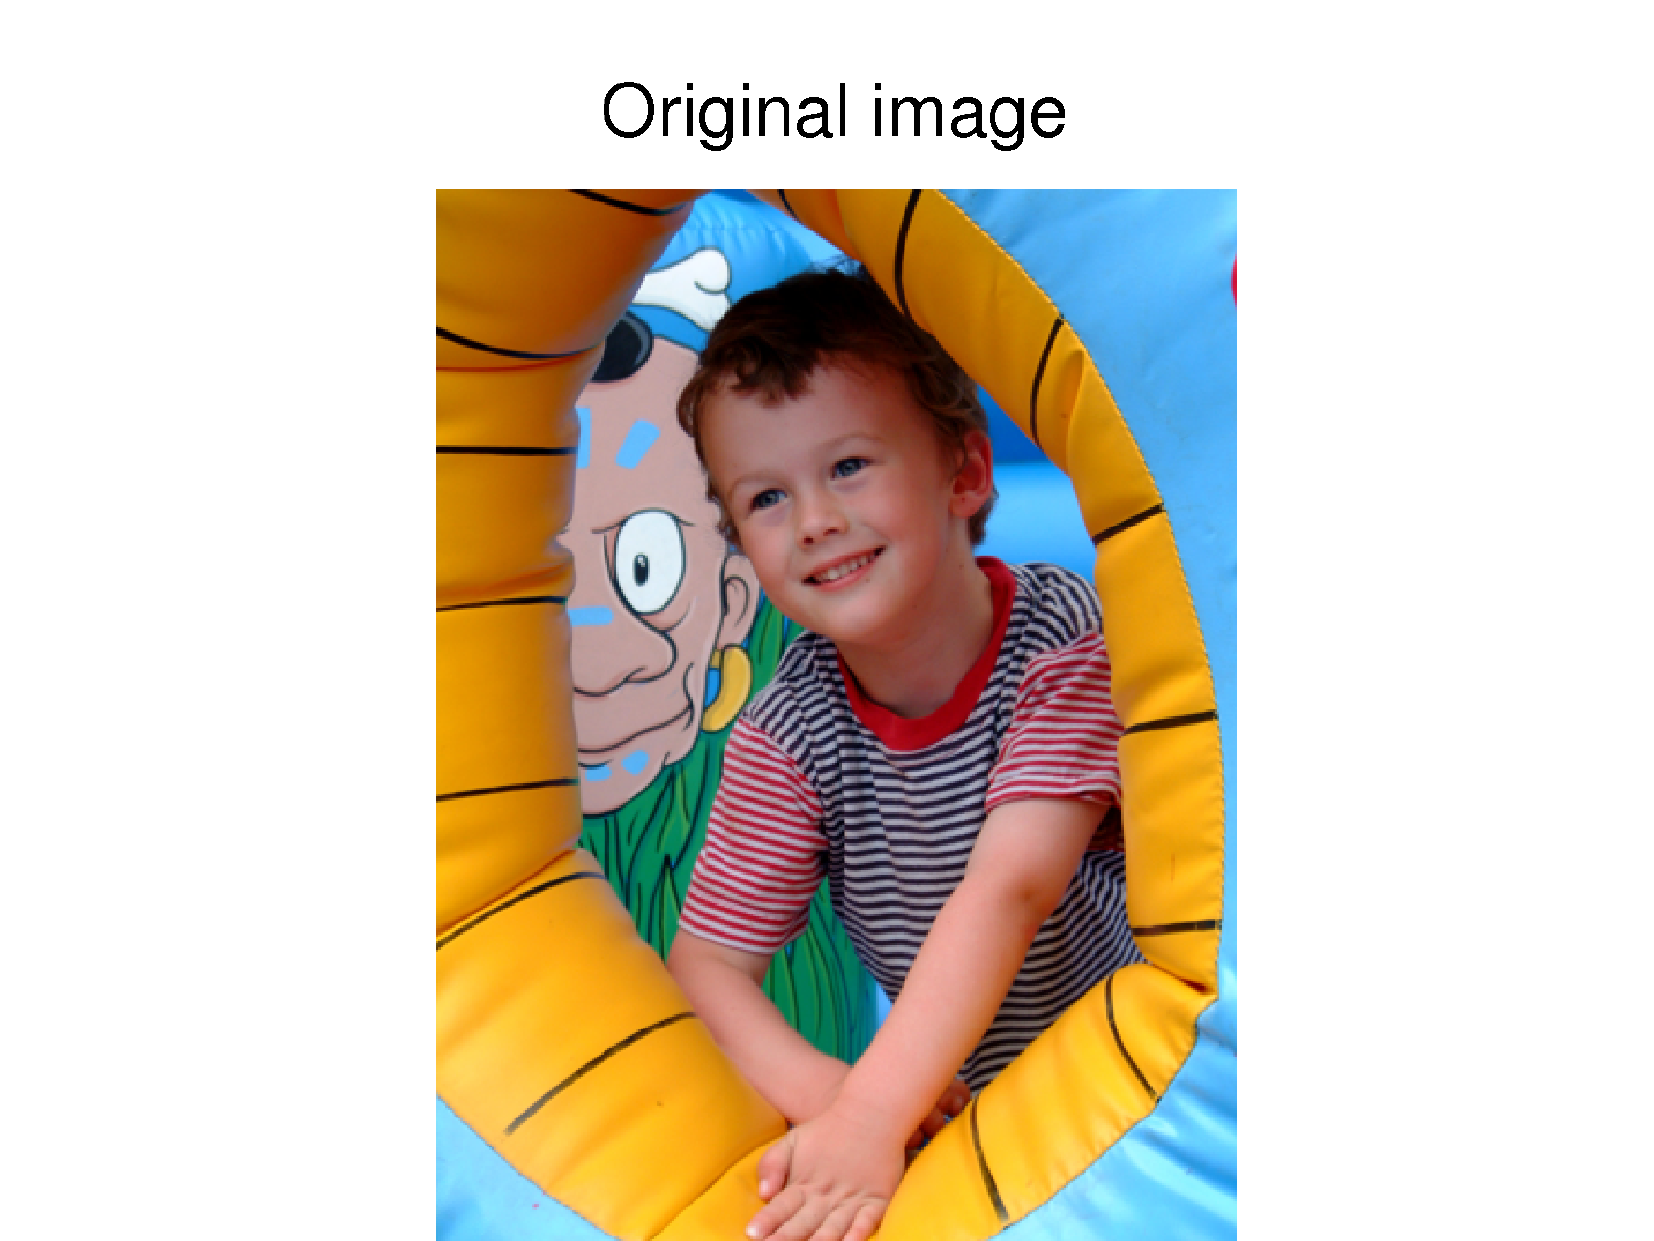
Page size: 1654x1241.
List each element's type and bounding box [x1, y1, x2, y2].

picture [425, 24, 1264, 1241]
